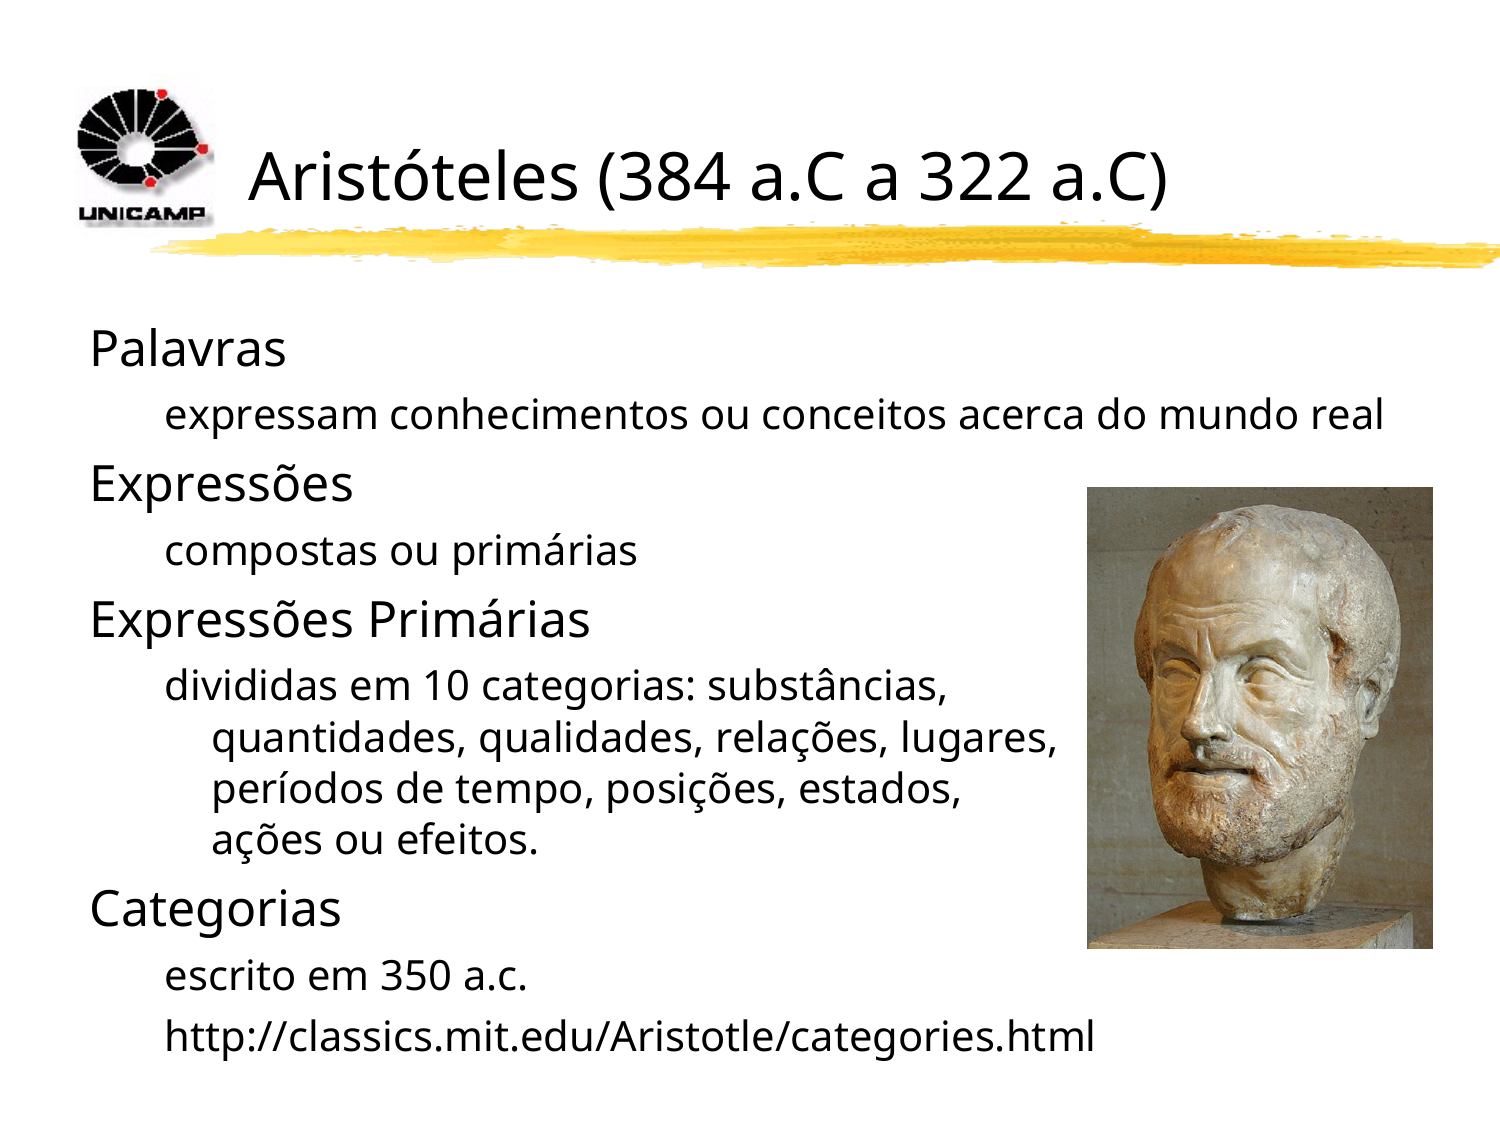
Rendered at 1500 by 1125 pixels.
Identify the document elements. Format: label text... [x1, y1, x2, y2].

picture [1087, 487, 1433, 949]
list Palavras expressam conhecimentos ou conceitos acerca do mundo real Expressões compostas ou primárias Expressões Primárias divididas em 10 categorias: substâncias, quantidades, qualidades, relações, lugares, períodos de tempo, posições, estados, ações ou efeitos. Categorias escrito em 350 a.c. http://classics.mit.edu/Aristotle/categories.html [74, 309, 1417, 994]
picture [75, 74, 1500, 279]
title Aristóteles (384 a.C a 322 a.C) [233, 37, 1434, 225]
